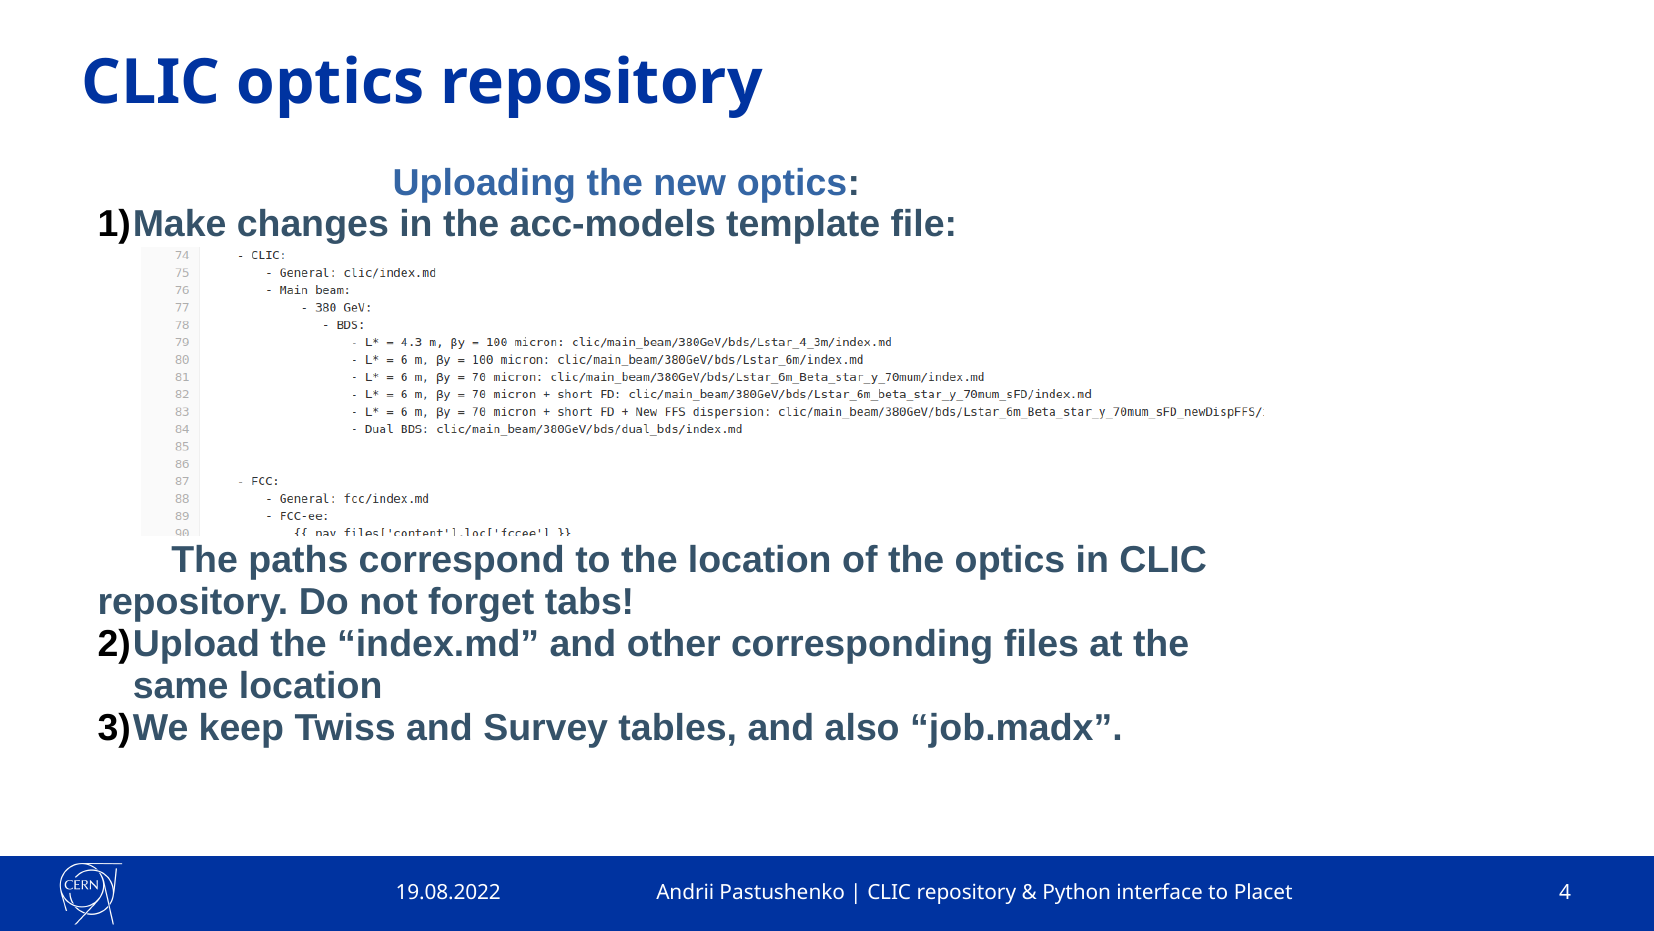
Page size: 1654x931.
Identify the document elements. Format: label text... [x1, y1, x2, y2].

picture [141, 247, 1264, 536]
picture [56, 859, 127, 928]
title CLIC optics repository [81, 37, 1570, 119]
text_box Uploading the new optics: Make changes in the acc-models template file: The paths correspond to the location of the optics in CLIC repository. Do not forget tabs! Upload the “index.md” and other corresponding files at the same location We keep Twiss and Survey tables, and also “job.madx”. [82, 153, 1276, 757]
